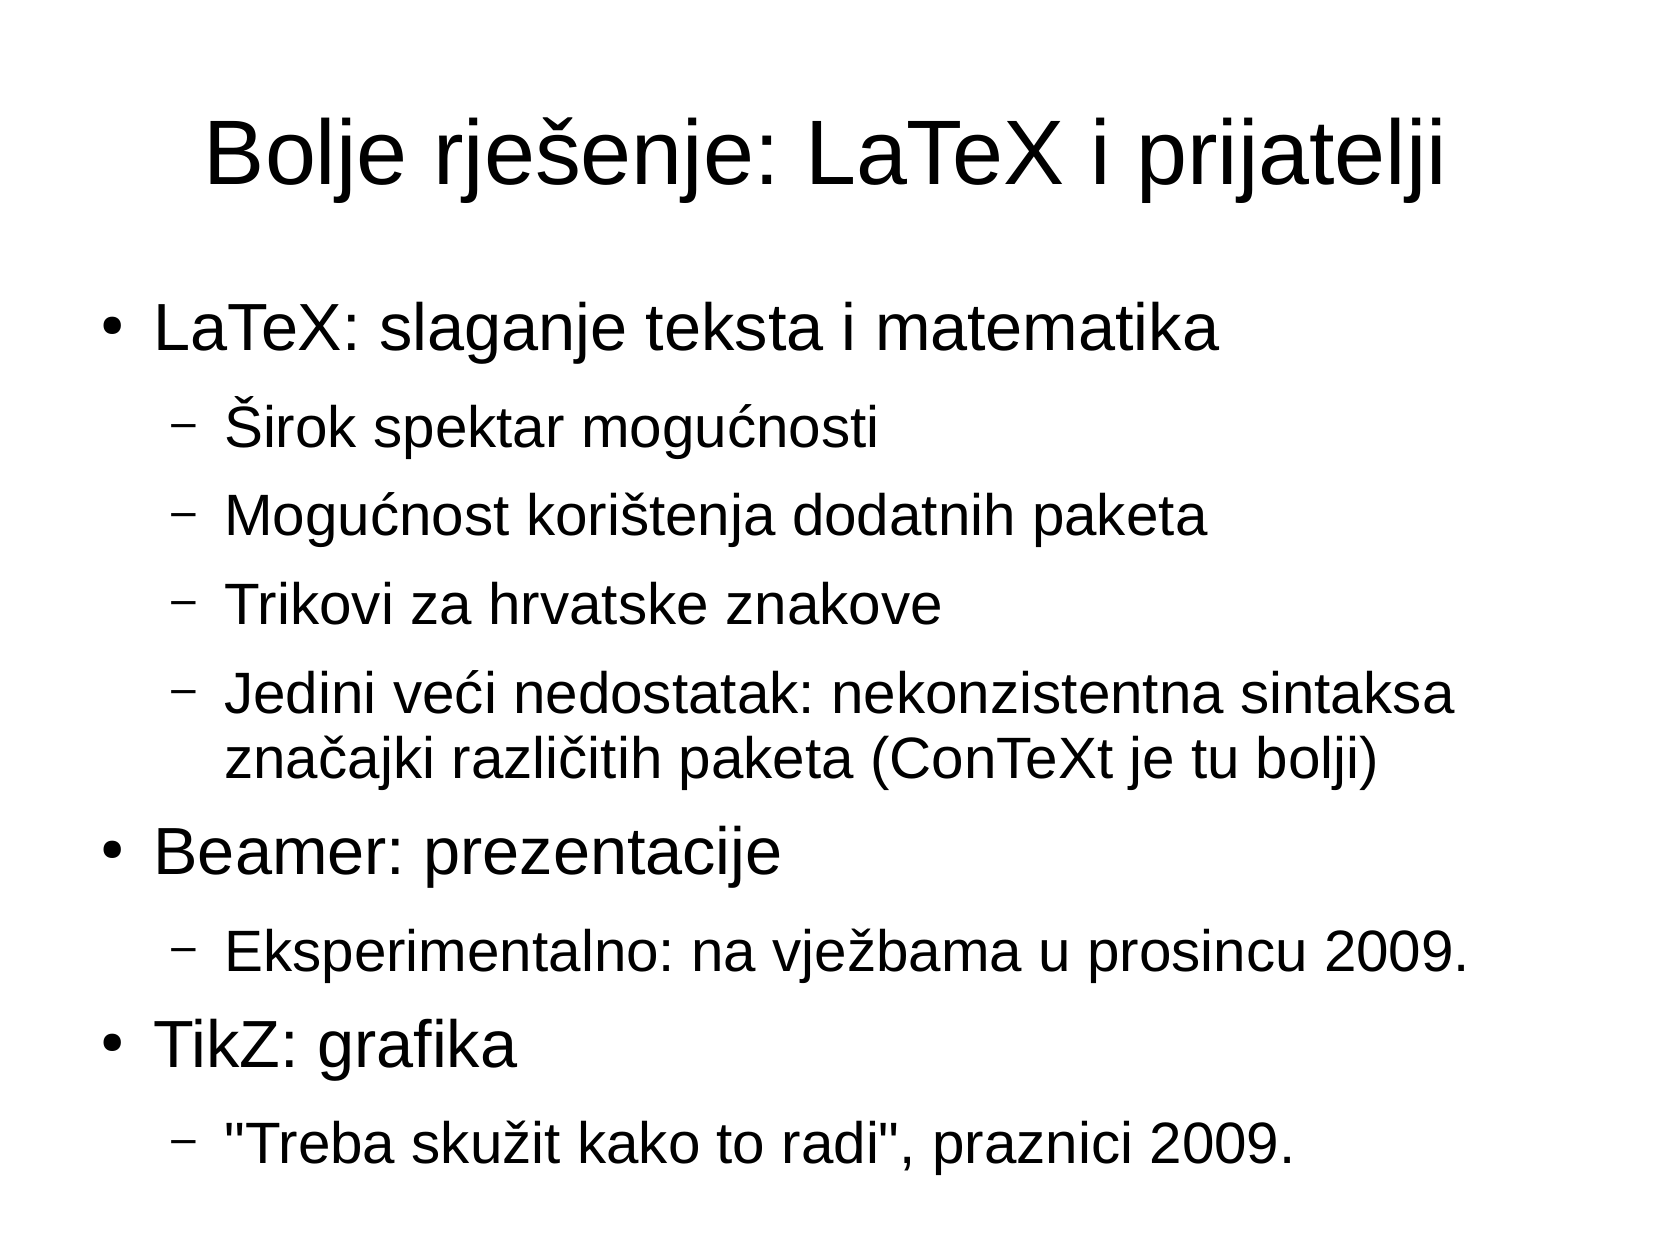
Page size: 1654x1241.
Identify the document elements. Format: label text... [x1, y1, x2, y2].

list LaTeX: slaganje teksta i matematika Širok spektar mogućnosti Mogućnost korištenja dodatnih paketa Trikovi za hrvatske znakove Jedini veći nedostatak: nekonzistentna sintaksa značajki različitih paketa (ConTeXt je tu bolji) Beamer: prezentacije Eksperimentalno: na vježbama u prosincu 2009. TikZ: grafika "Treba skužit kako to radi", praznici 2009. [82, 290, 1538, 1182]
title Bolje rješenje: LaTeX i prijatelji [82, 49, 1571, 257]
